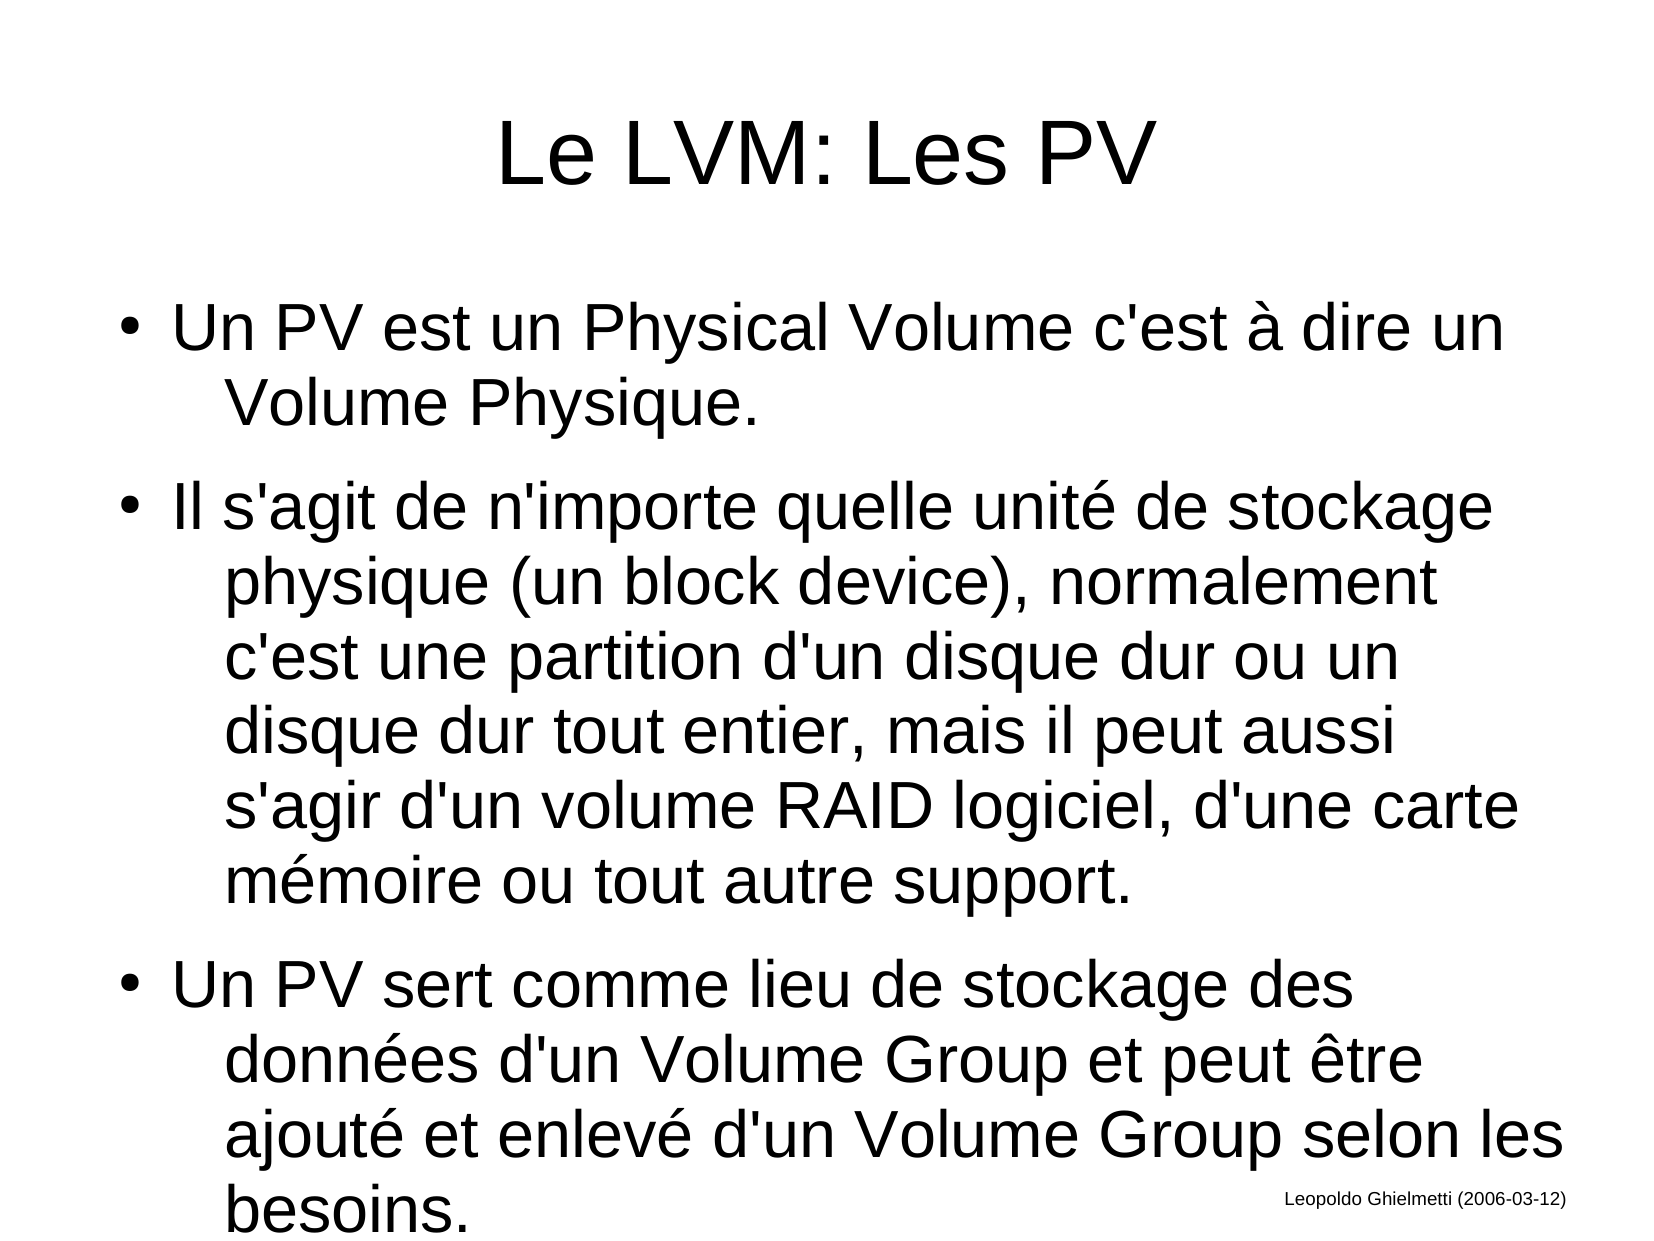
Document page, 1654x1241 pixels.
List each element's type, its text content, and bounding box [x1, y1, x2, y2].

text_box Leopoldo Ghielmetti (2006-03-12) [1269, 1181, 1595, 1217]
title Le LVM: Les PV [82, 49, 1571, 257]
list Un PV est un Physical Volume c'est à dire un Volume Physique. Il s'agit de n'importe quelle unité de stockage physique (un block device), normalement c'est une partition d'un disque dur ou un disque dur tout entier, mais il peut aussi s'agir d'un volume RAID logiciel, d'une carte mémoire ou tout autre support. Un PV sert comme lieu de stockage des données d'un Volume Group et peut être ajouté et enlevé d'un Volume Group selon les besoins. [82, 290, 1571, 1172]
